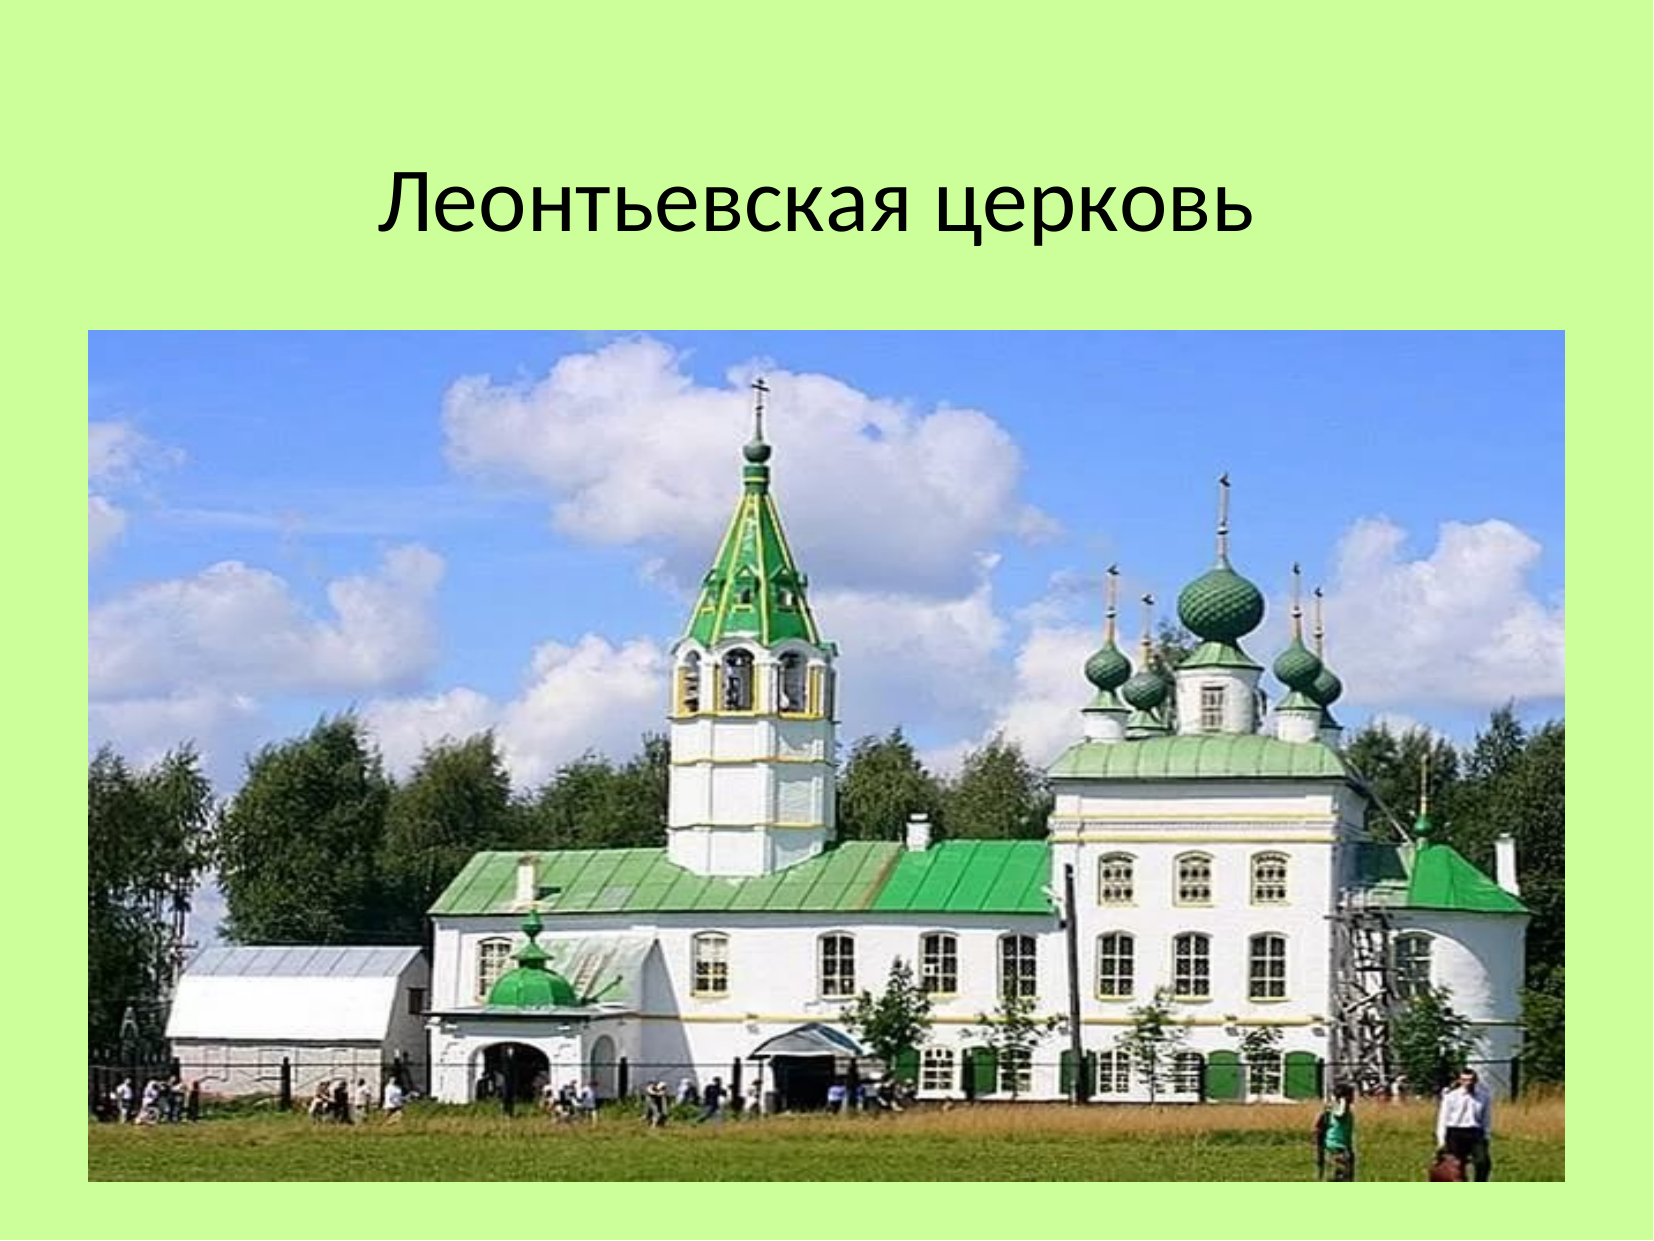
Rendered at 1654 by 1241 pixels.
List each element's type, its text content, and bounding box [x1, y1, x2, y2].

picture [88, 330, 1565, 1182]
title Леонтьевская церковь [118, 83, 1536, 306]
